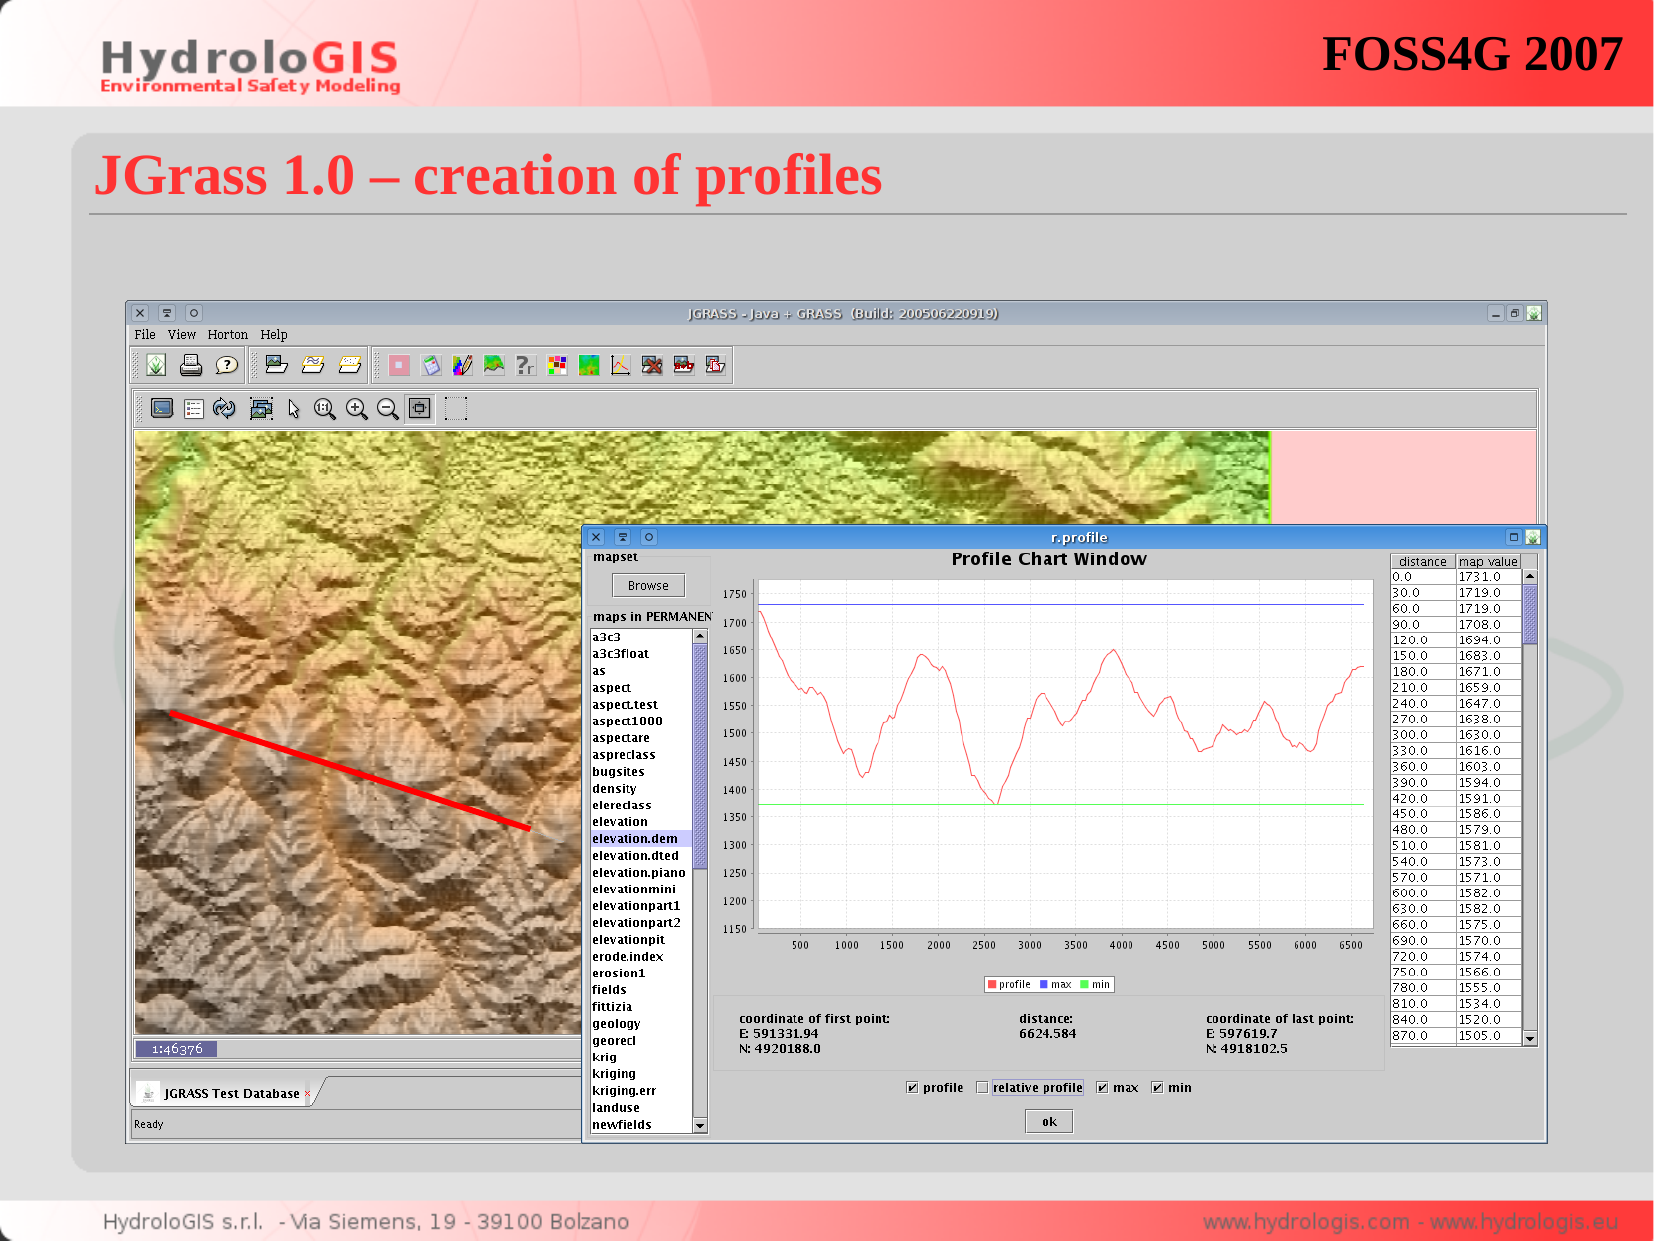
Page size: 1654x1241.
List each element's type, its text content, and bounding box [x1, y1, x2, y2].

picture [0, 0, 1654, 1241]
title JGrass 1.0 – creation of profiles [93, 135, 1600, 215]
